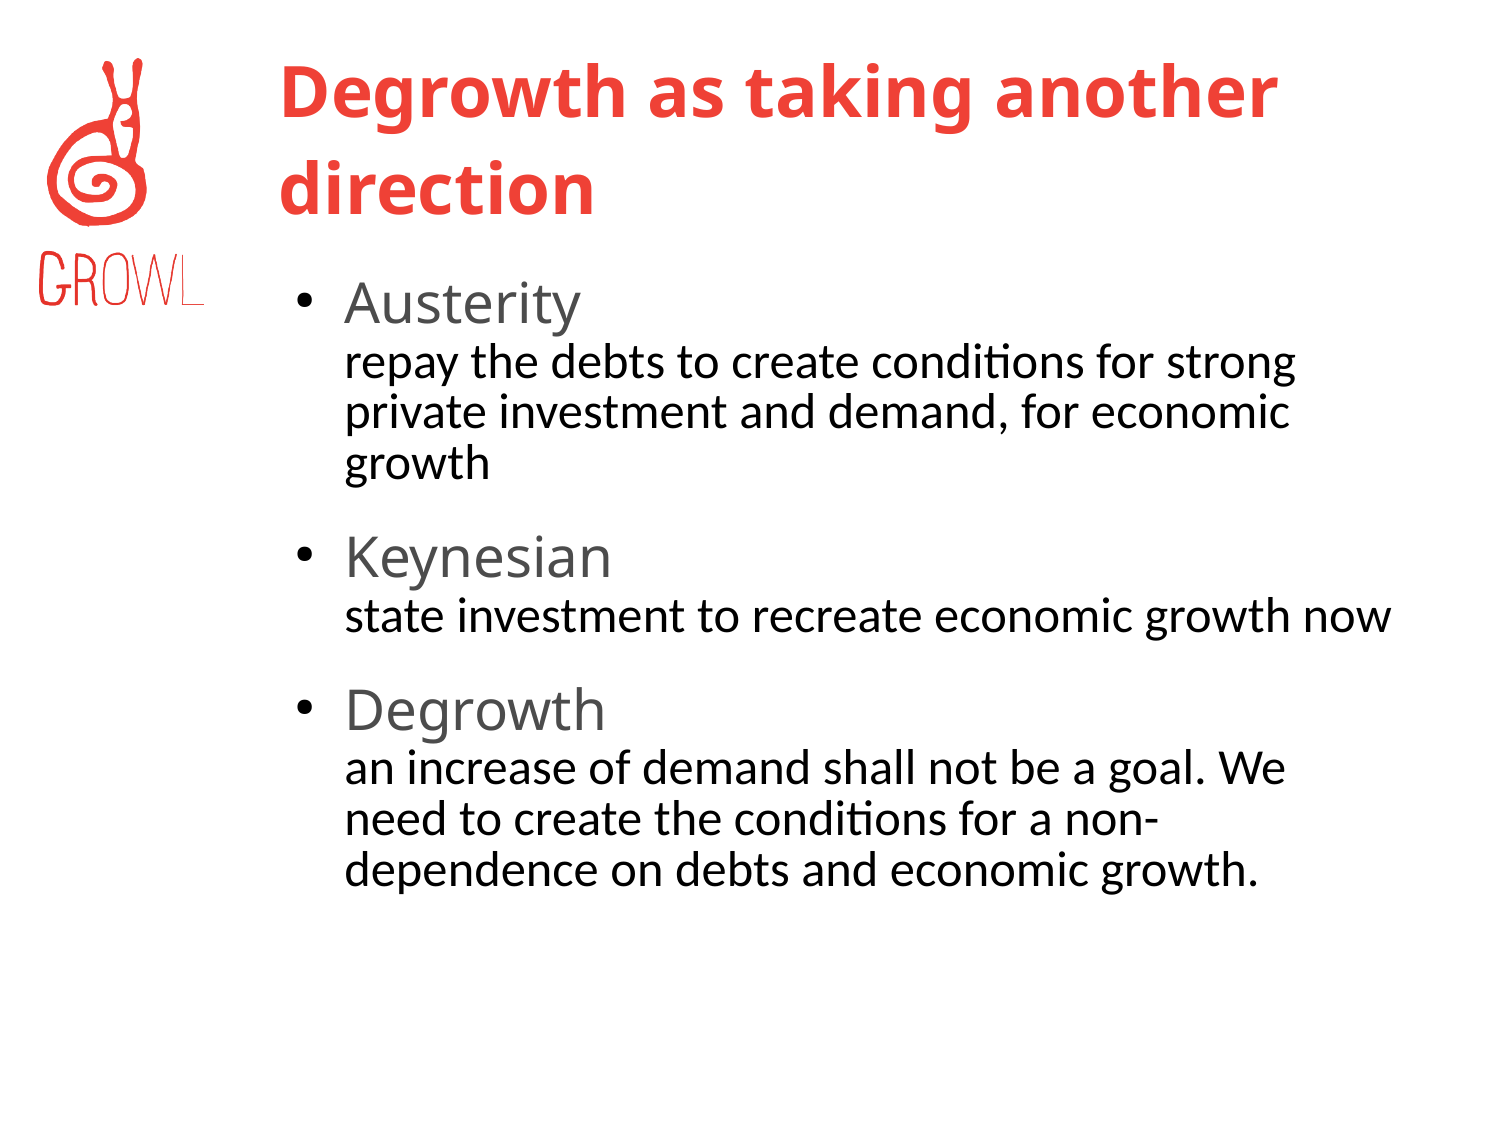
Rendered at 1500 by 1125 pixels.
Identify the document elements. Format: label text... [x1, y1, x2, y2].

picture [39, 58, 204, 306]
title Degrowth as taking another direction [278, 58, 1425, 219]
list Austerity repay the debts to create conditions for strong private investment and demand, for economic growth Keynesian state investment to recreate economic growth now Degrowth an increase of demand shall not be a goal. We need to create the conditions for a non-dependence on debts and economic growth. [278, 263, 1395, 916]
